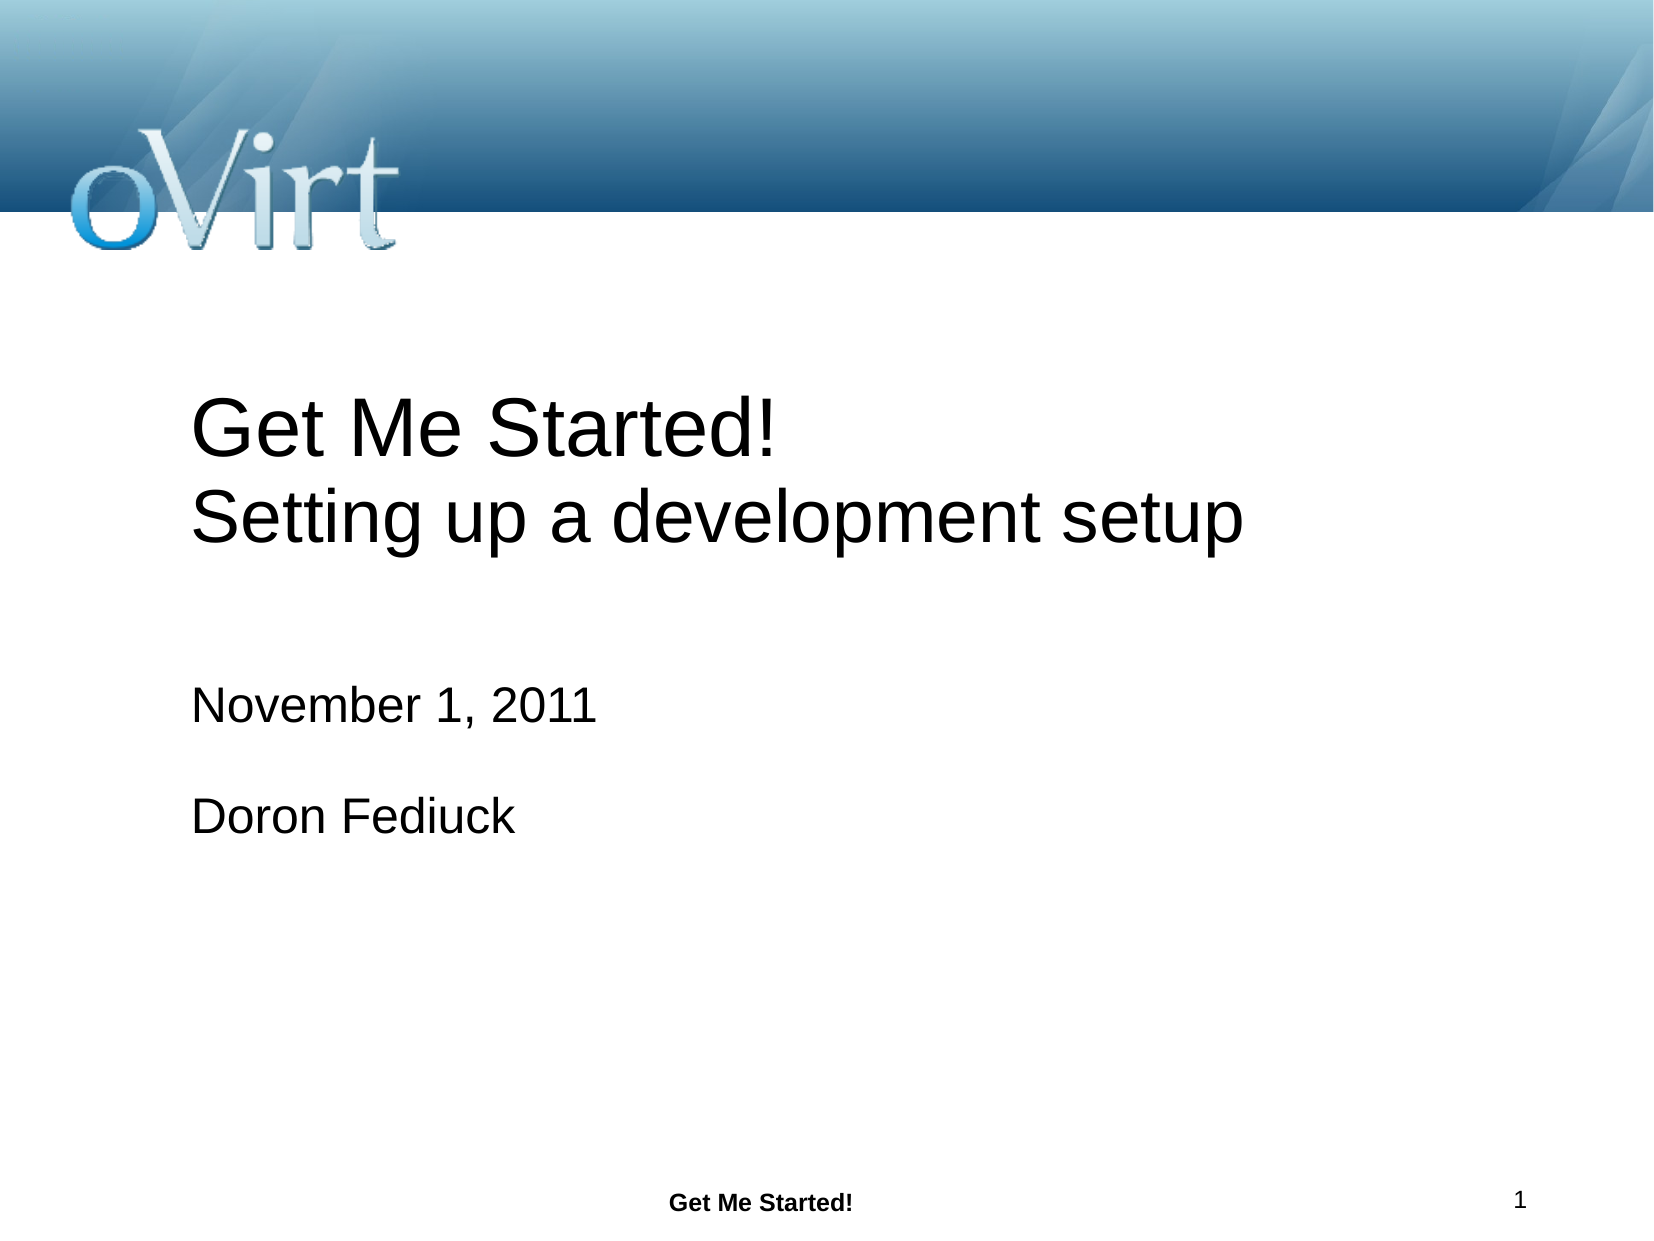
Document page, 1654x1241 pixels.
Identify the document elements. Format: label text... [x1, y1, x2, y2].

picture [0, 0, 1654, 250]
text_box Get Me Started! Setting up a development setup [175, 374, 1549, 567]
text_box November 1, 2011 Doron Fediuck [176, 669, 1549, 852]
